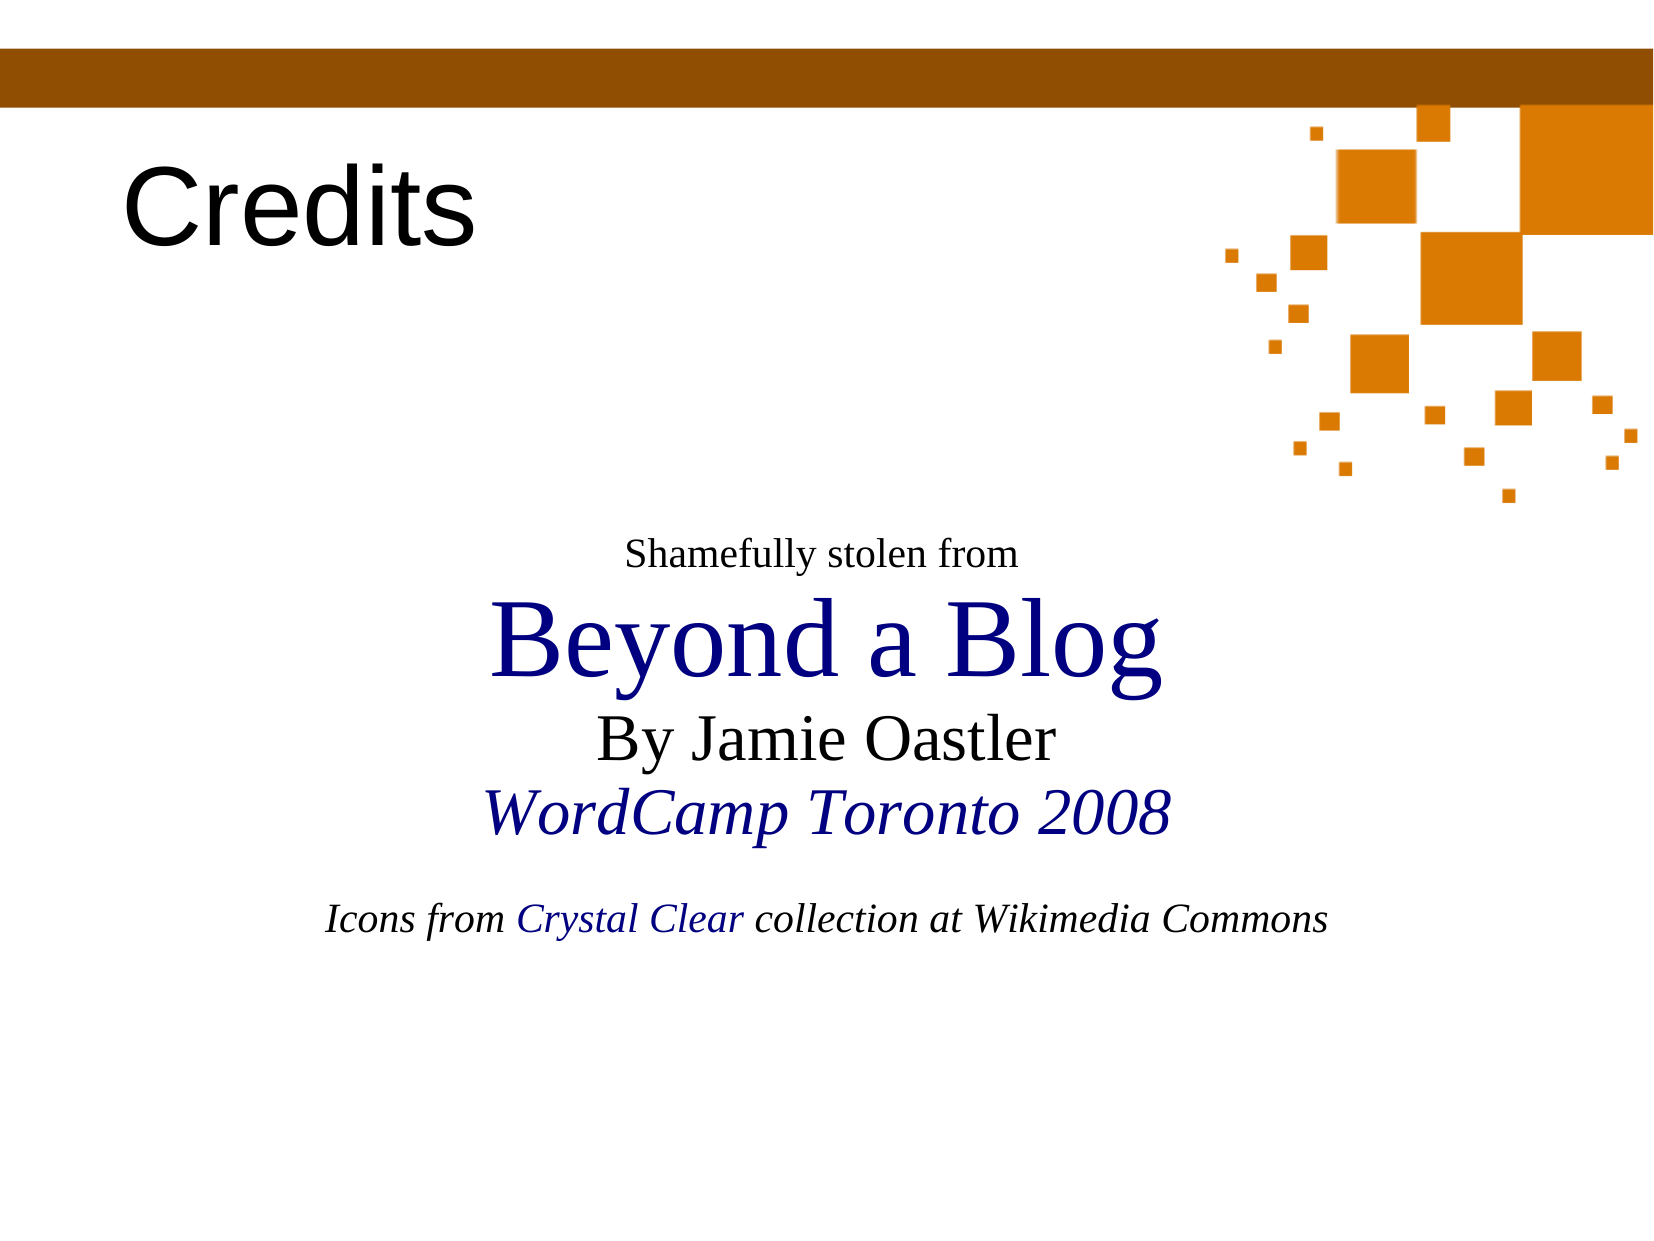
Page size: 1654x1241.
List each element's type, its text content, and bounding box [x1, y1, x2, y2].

title Credits [121, 102, 1533, 311]
subtitle Shamefully stolen from Beyond a Blog By Jamie Oastler WordCamp Toronto 2008 Icons from Crystal Clear collection at Wikimedia Commons [121, 344, 1533, 1127]
picture [0, 0, 1654, 1241]
